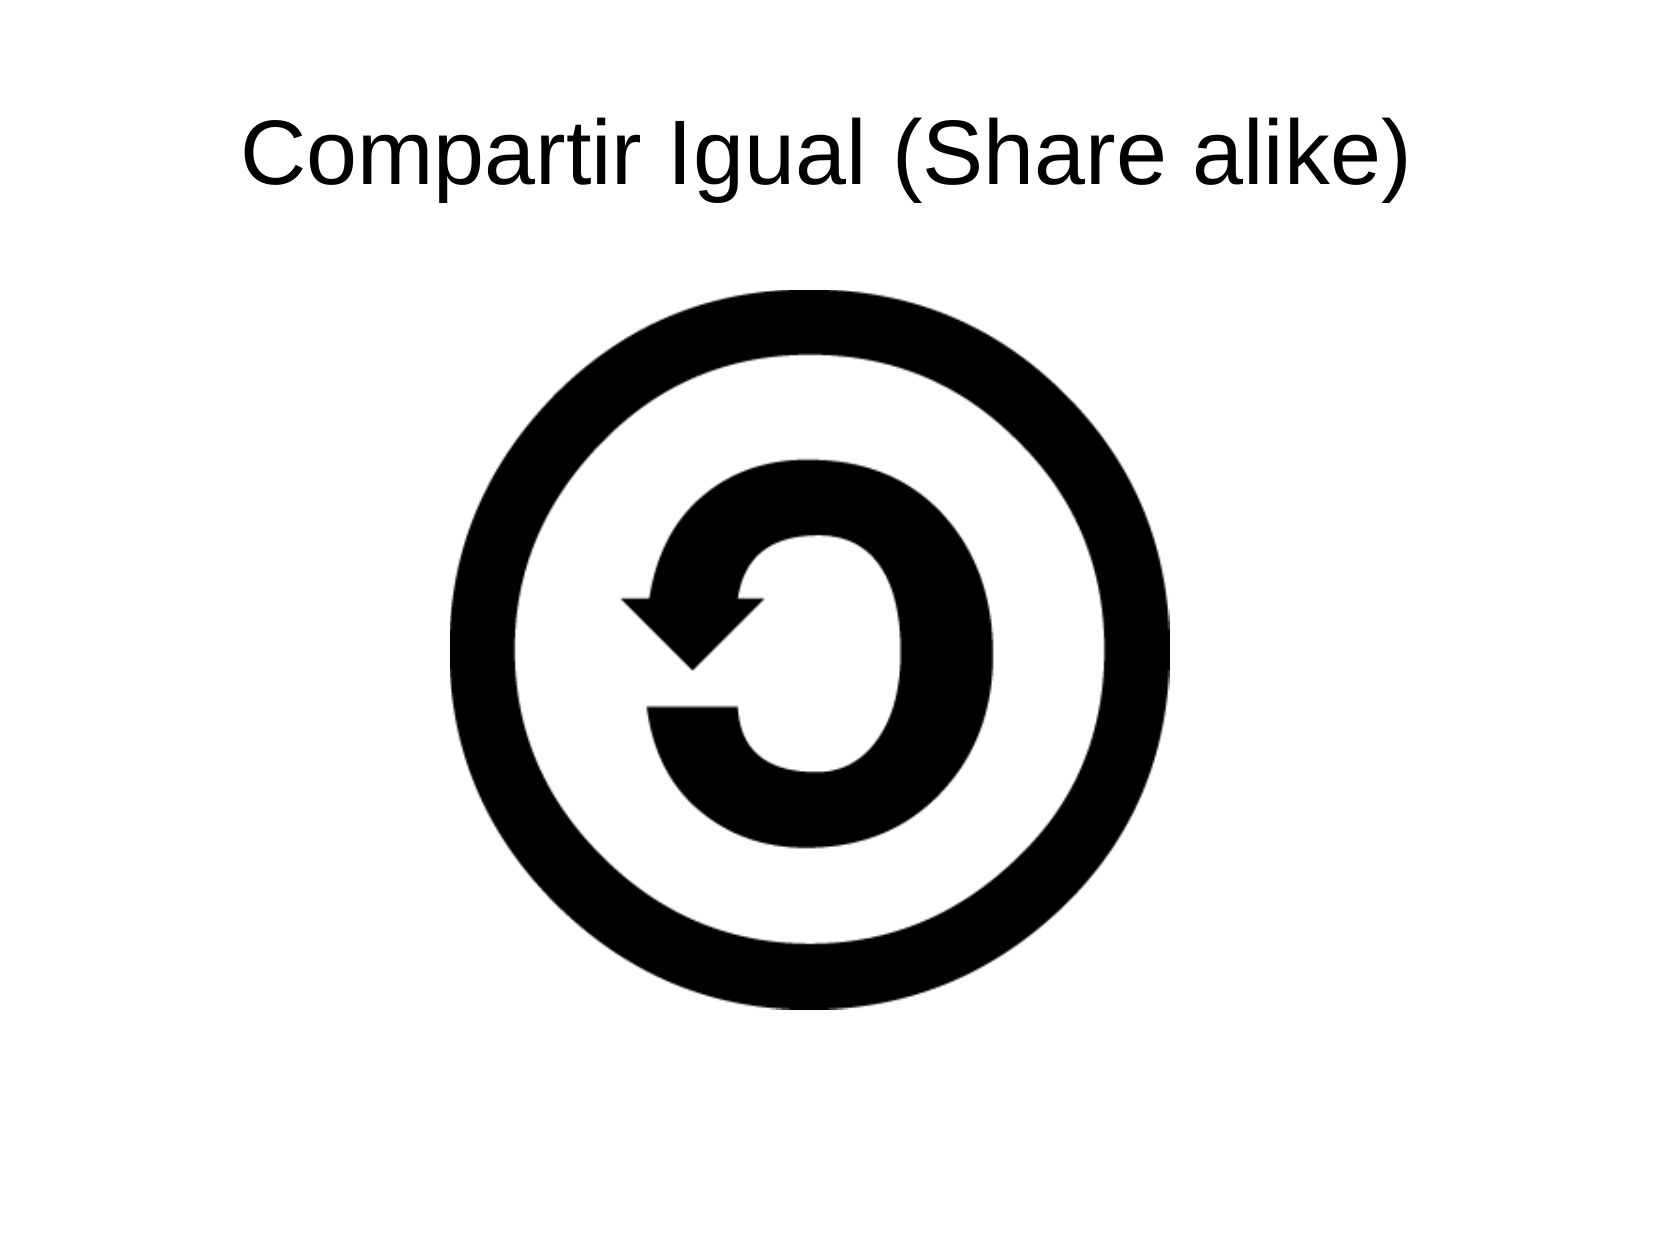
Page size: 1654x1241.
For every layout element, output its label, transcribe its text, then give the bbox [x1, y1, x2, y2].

title Compartir Igual (Share alike) [82, 49, 1571, 257]
picture [450, 290, 1170, 1010]
